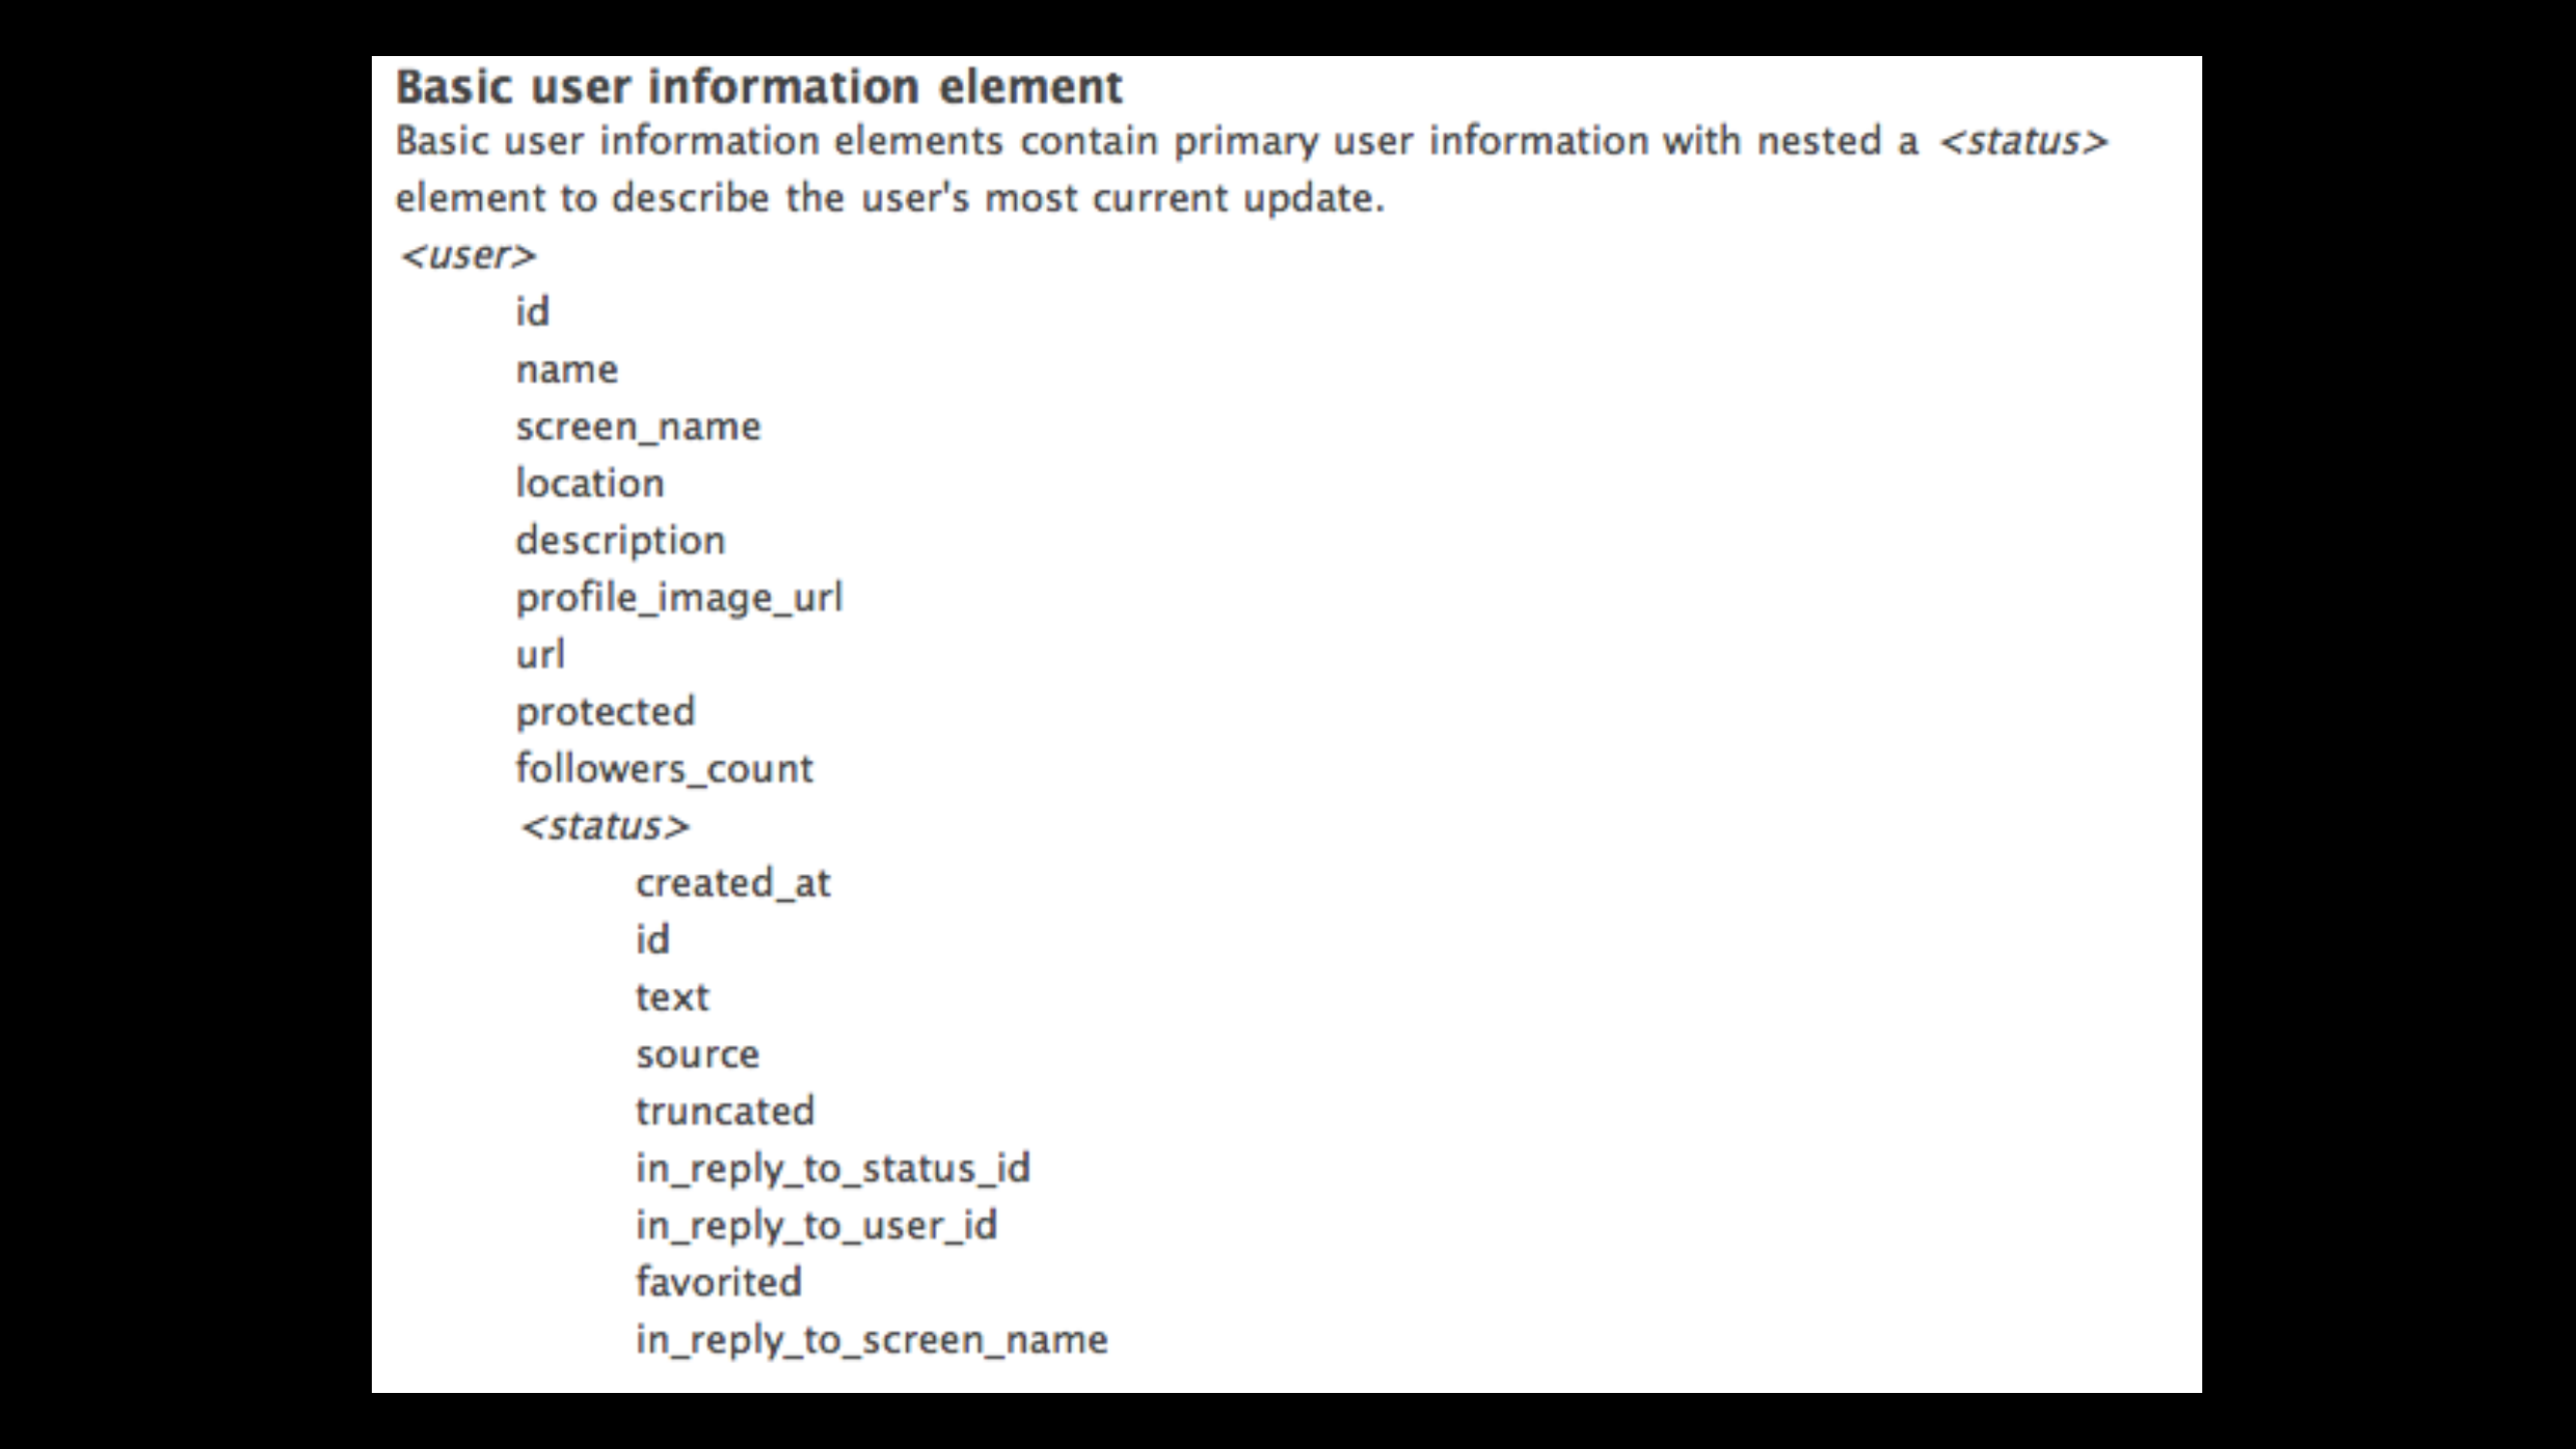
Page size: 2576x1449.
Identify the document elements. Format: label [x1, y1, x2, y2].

picture [372, 56, 2202, 1393]
